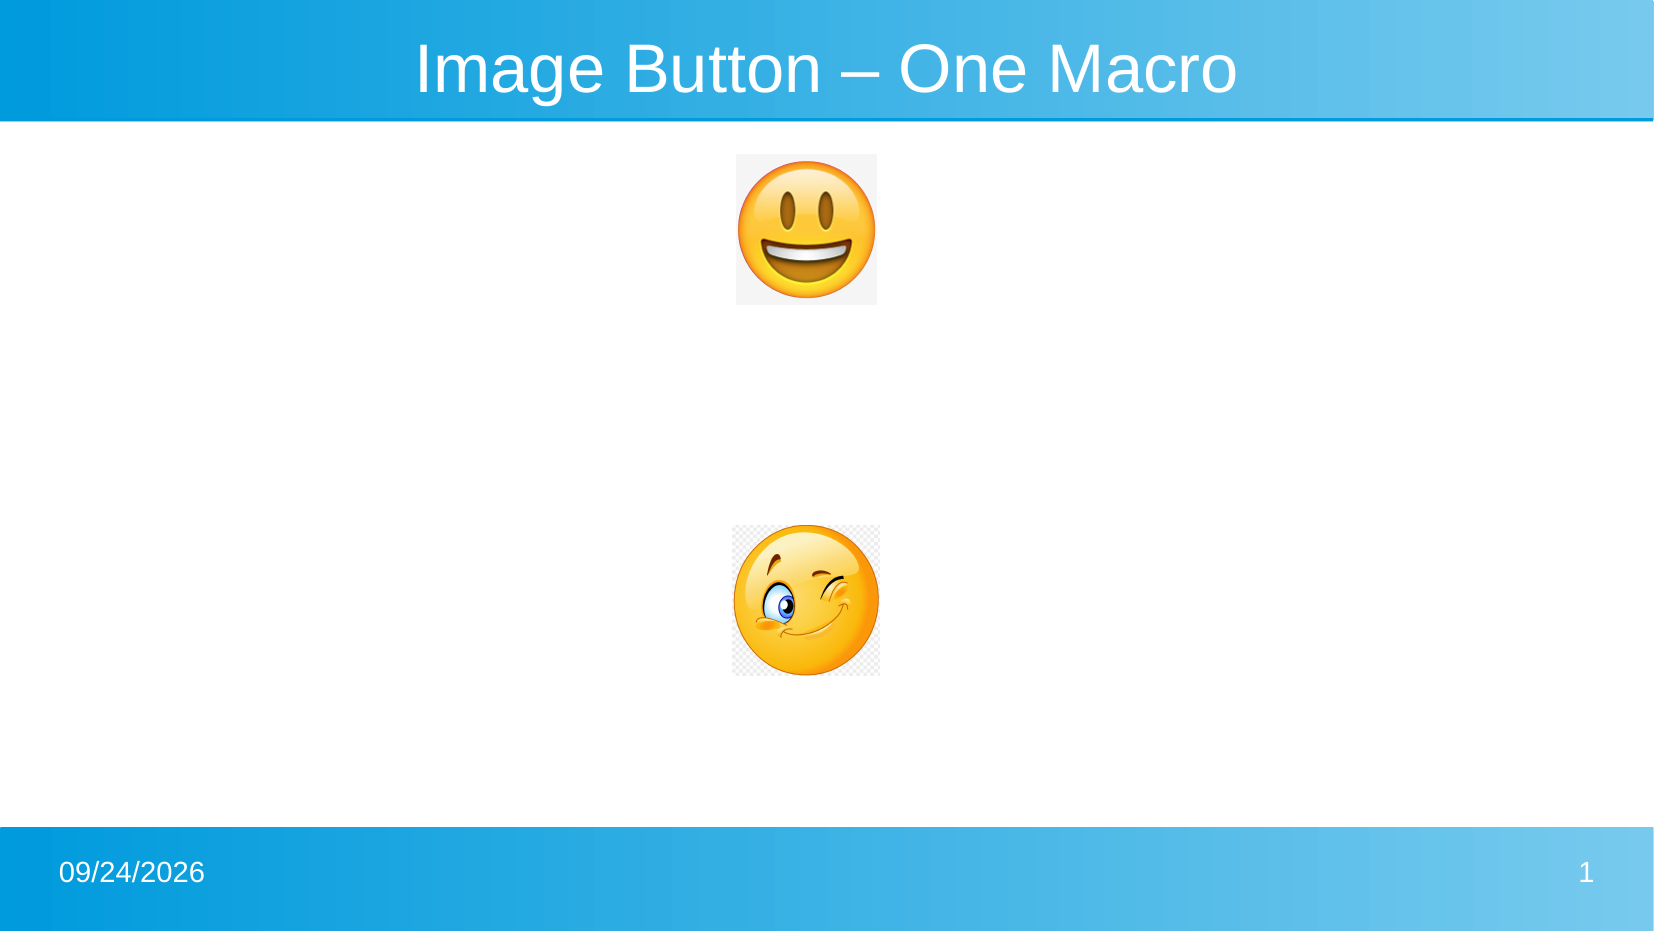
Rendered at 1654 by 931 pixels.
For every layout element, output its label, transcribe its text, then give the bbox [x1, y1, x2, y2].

picture [731, 525, 882, 676]
title Image Button – One Macro [59, 29, 1595, 108]
picture [731, 154, 882, 305]
